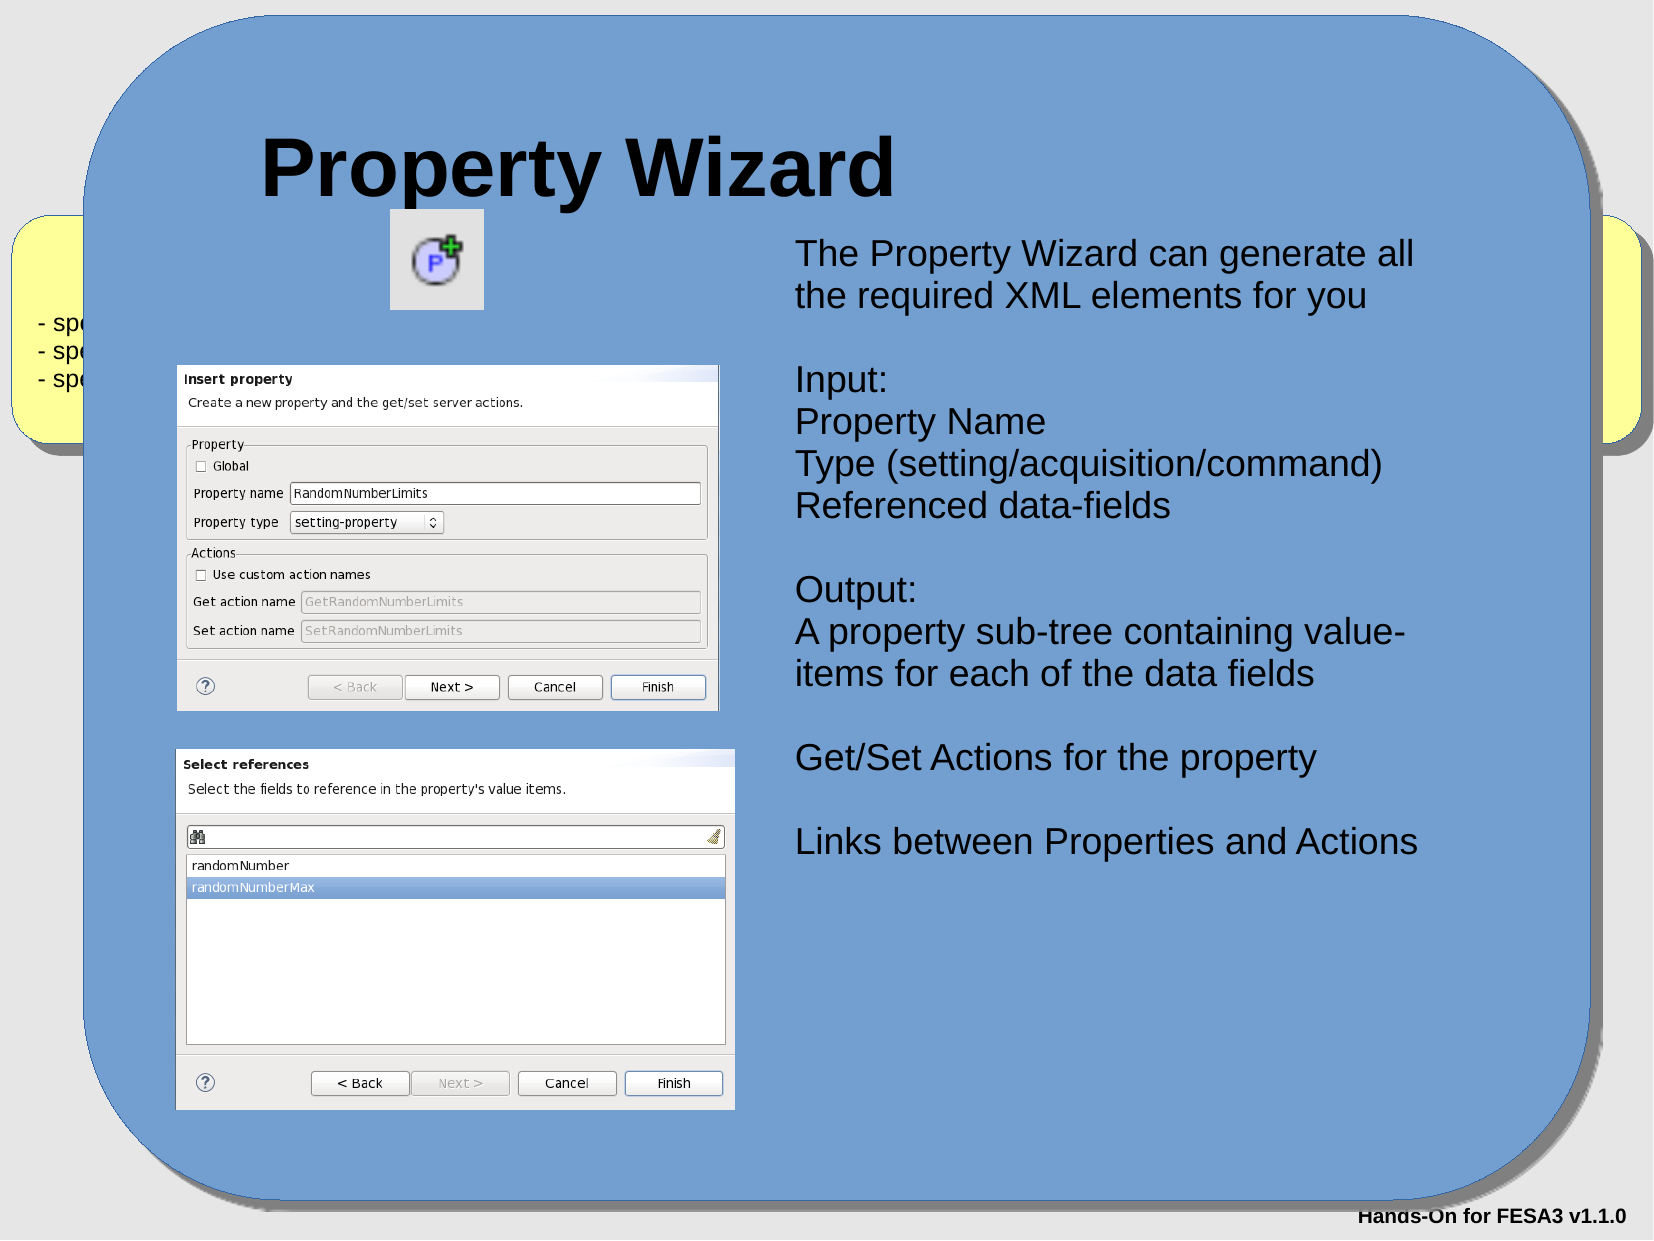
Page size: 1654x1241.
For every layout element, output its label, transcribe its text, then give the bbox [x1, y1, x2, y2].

picture [177, 365, 720, 711]
picture [175, 749, 736, 1111]
picture [390, 209, 484, 310]
text_box The Property Wizard can generate all the required XML elements for you Input: Property Name Type (setting/acquisition/command) Referenced data-fields Output: A property sub-tree containing value-items for each of the data fields Get/Set Actions for the property Links between Properties and Actions [780, 225, 1486, 870]
text_box [83, 15, 1591, 1201]
text_box Property Wizard [245, 67, 1486, 196]
